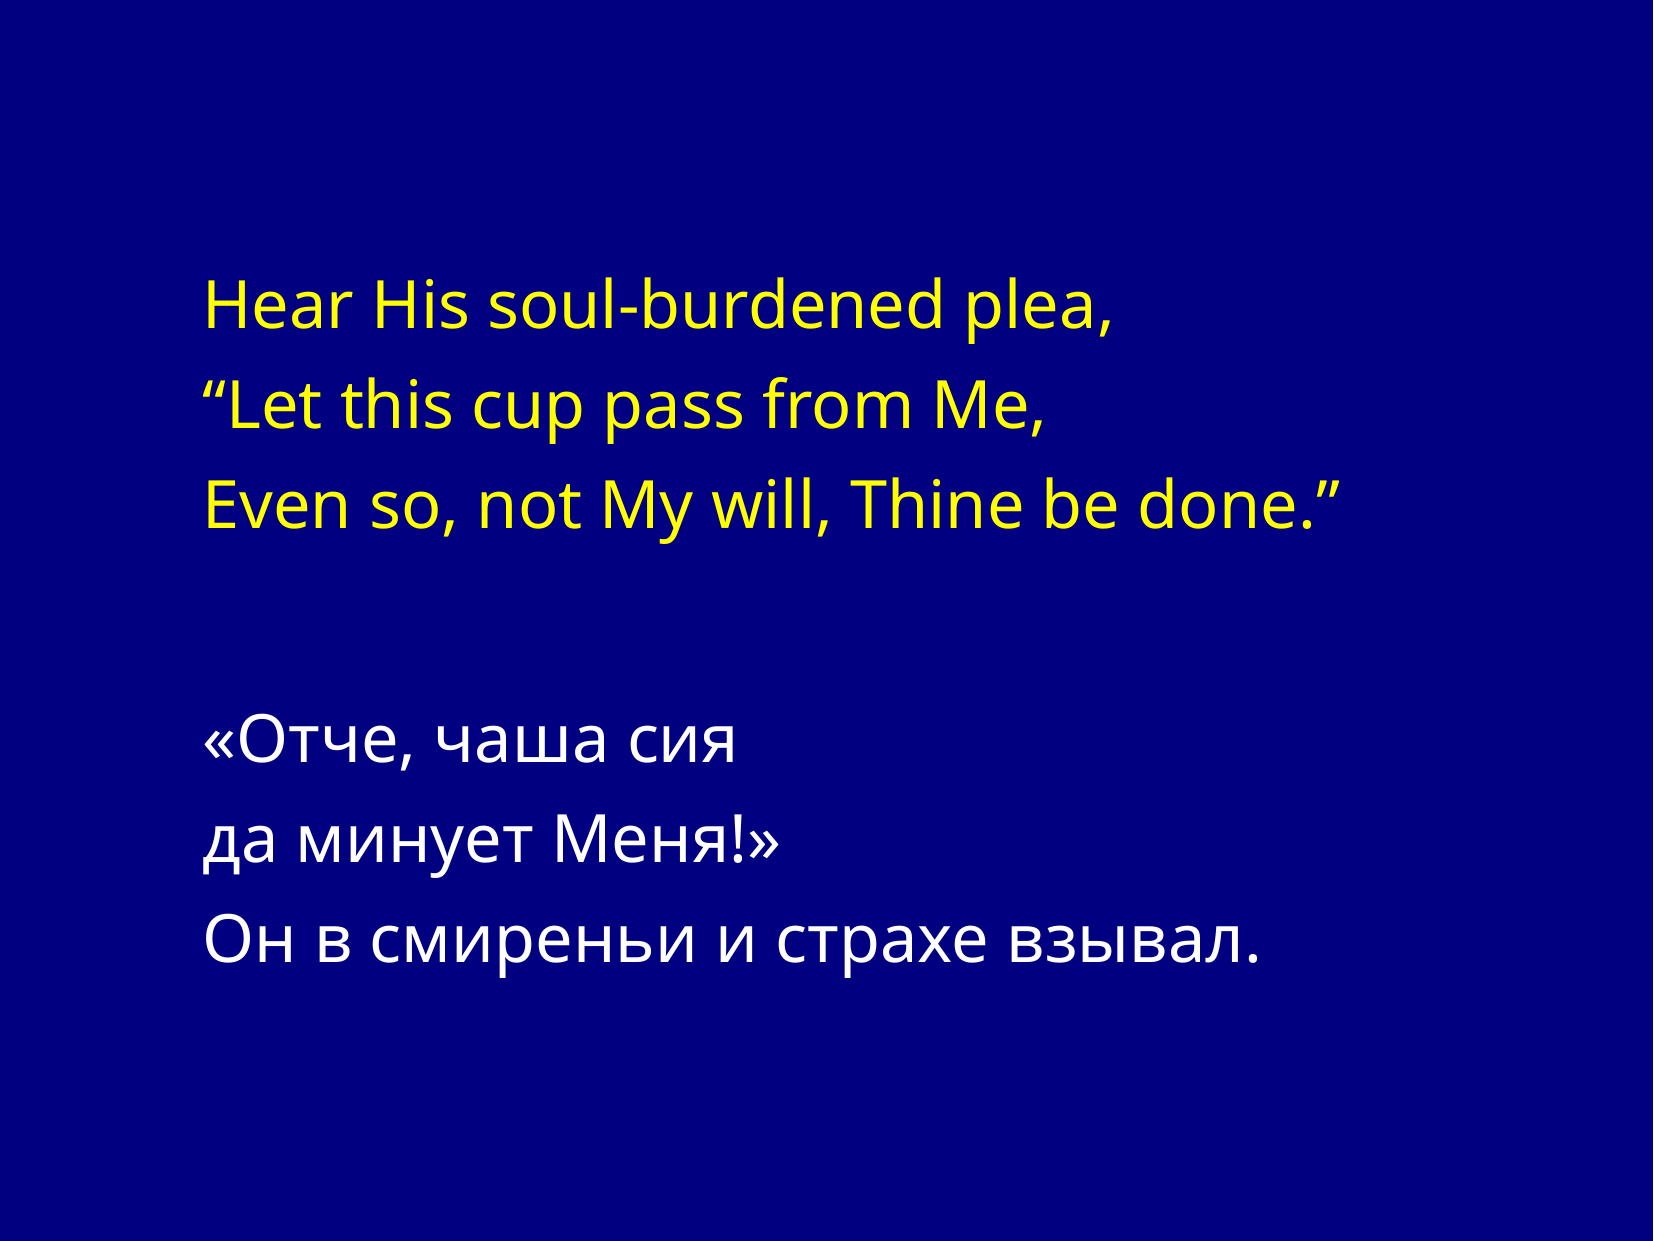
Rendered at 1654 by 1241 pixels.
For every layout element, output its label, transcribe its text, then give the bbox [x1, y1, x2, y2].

text_box Hear His soul-burdened plea, “Let this cup pass from Me, Even so, not My will, Thine be done.” [75, 150, 1576, 638]
text_box «Отче, чаша сия да минует Меня!» Он в смиреньи и страхе взывал. [75, 675, 1576, 1163]
